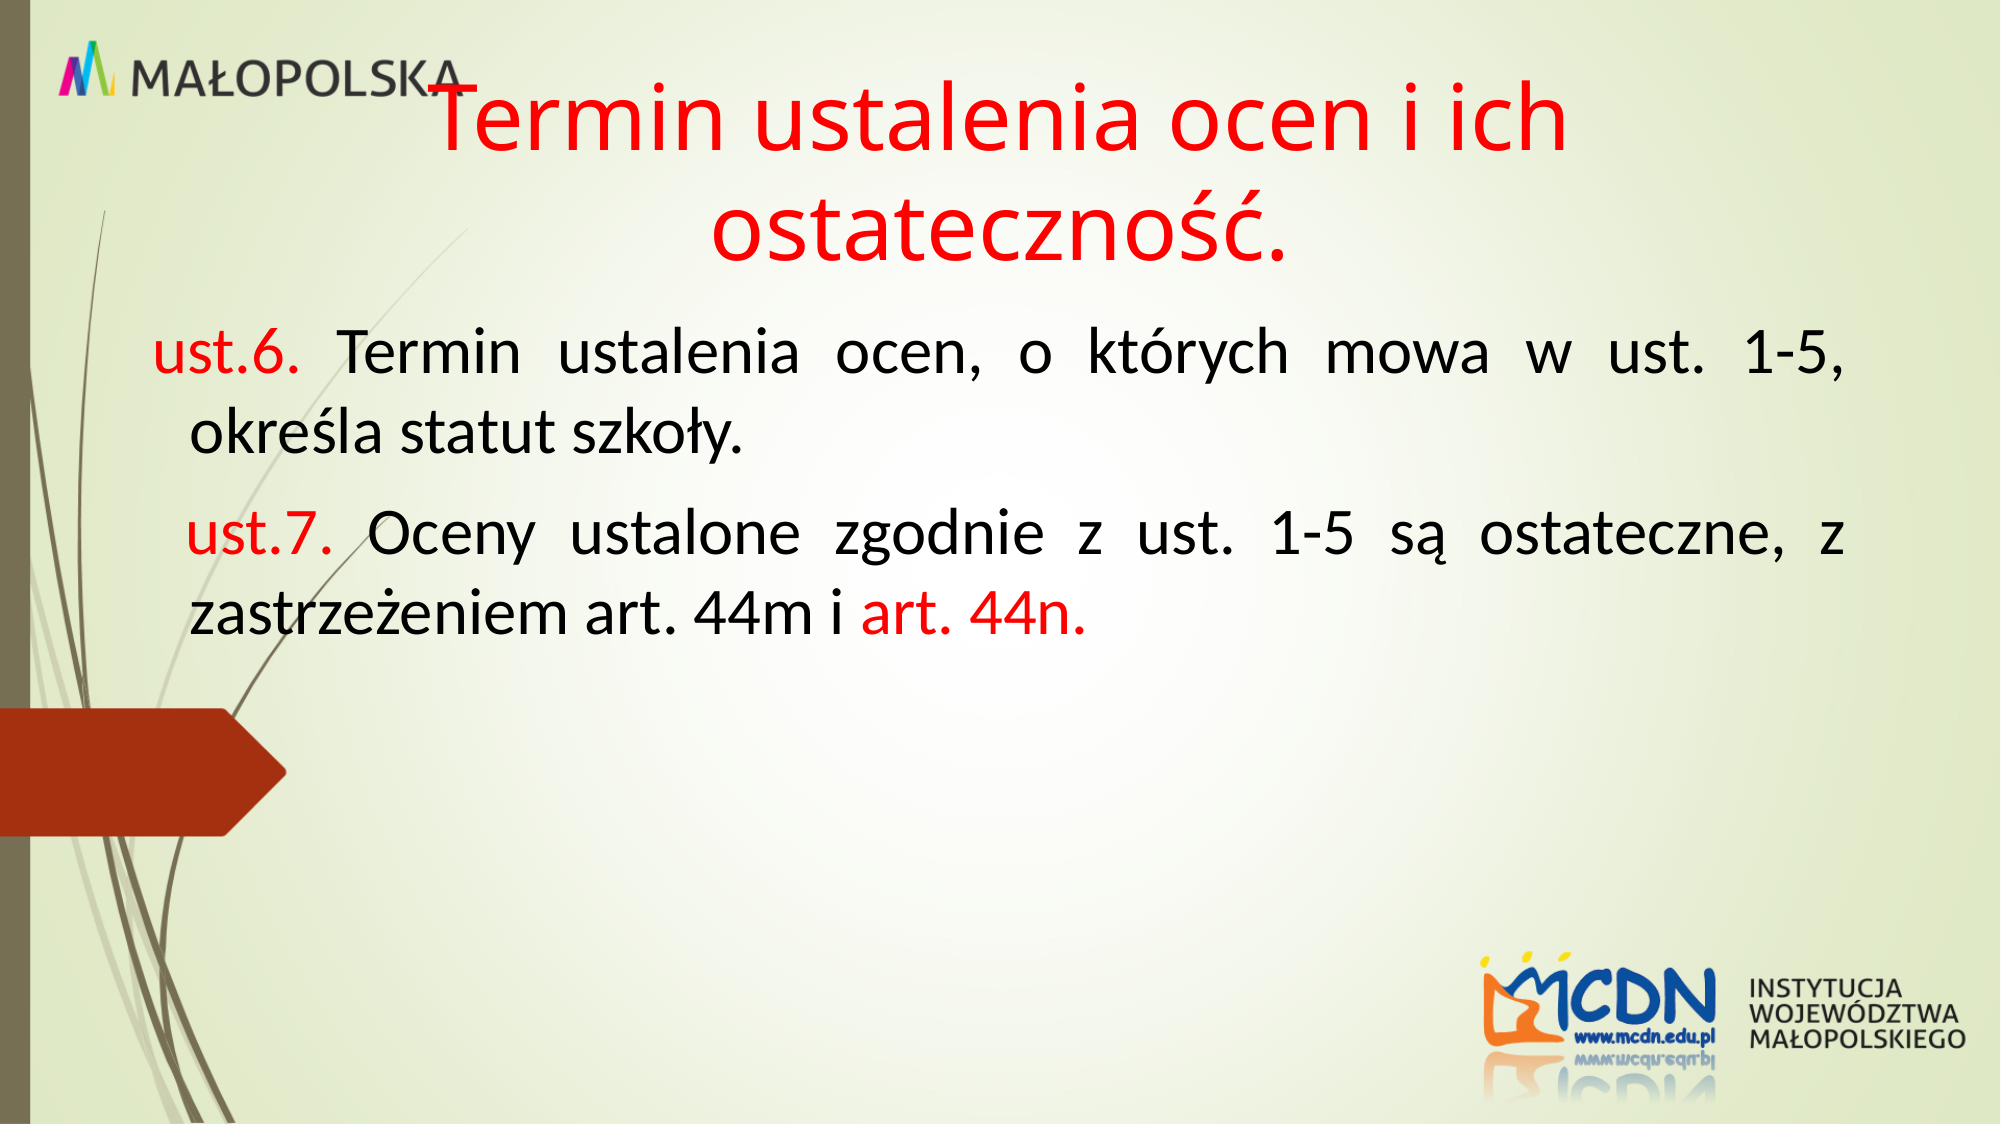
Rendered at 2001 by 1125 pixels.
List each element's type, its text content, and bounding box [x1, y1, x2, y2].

list ust.6. Termin ustalenia ocen, o których mowa w ust. 1-5, określa statut szkoły. ust.7. Oceny ustalone zgodnie z ust. 1-5 są ostateczne, z zastrzeżeniem art. 44m i art. 44n. [137, 299, 1863, 1014]
picture [0, 0, 2001, 1125]
title Termin ustalenia ocen i ich ostateczność. [137, 59, 1863, 278]
